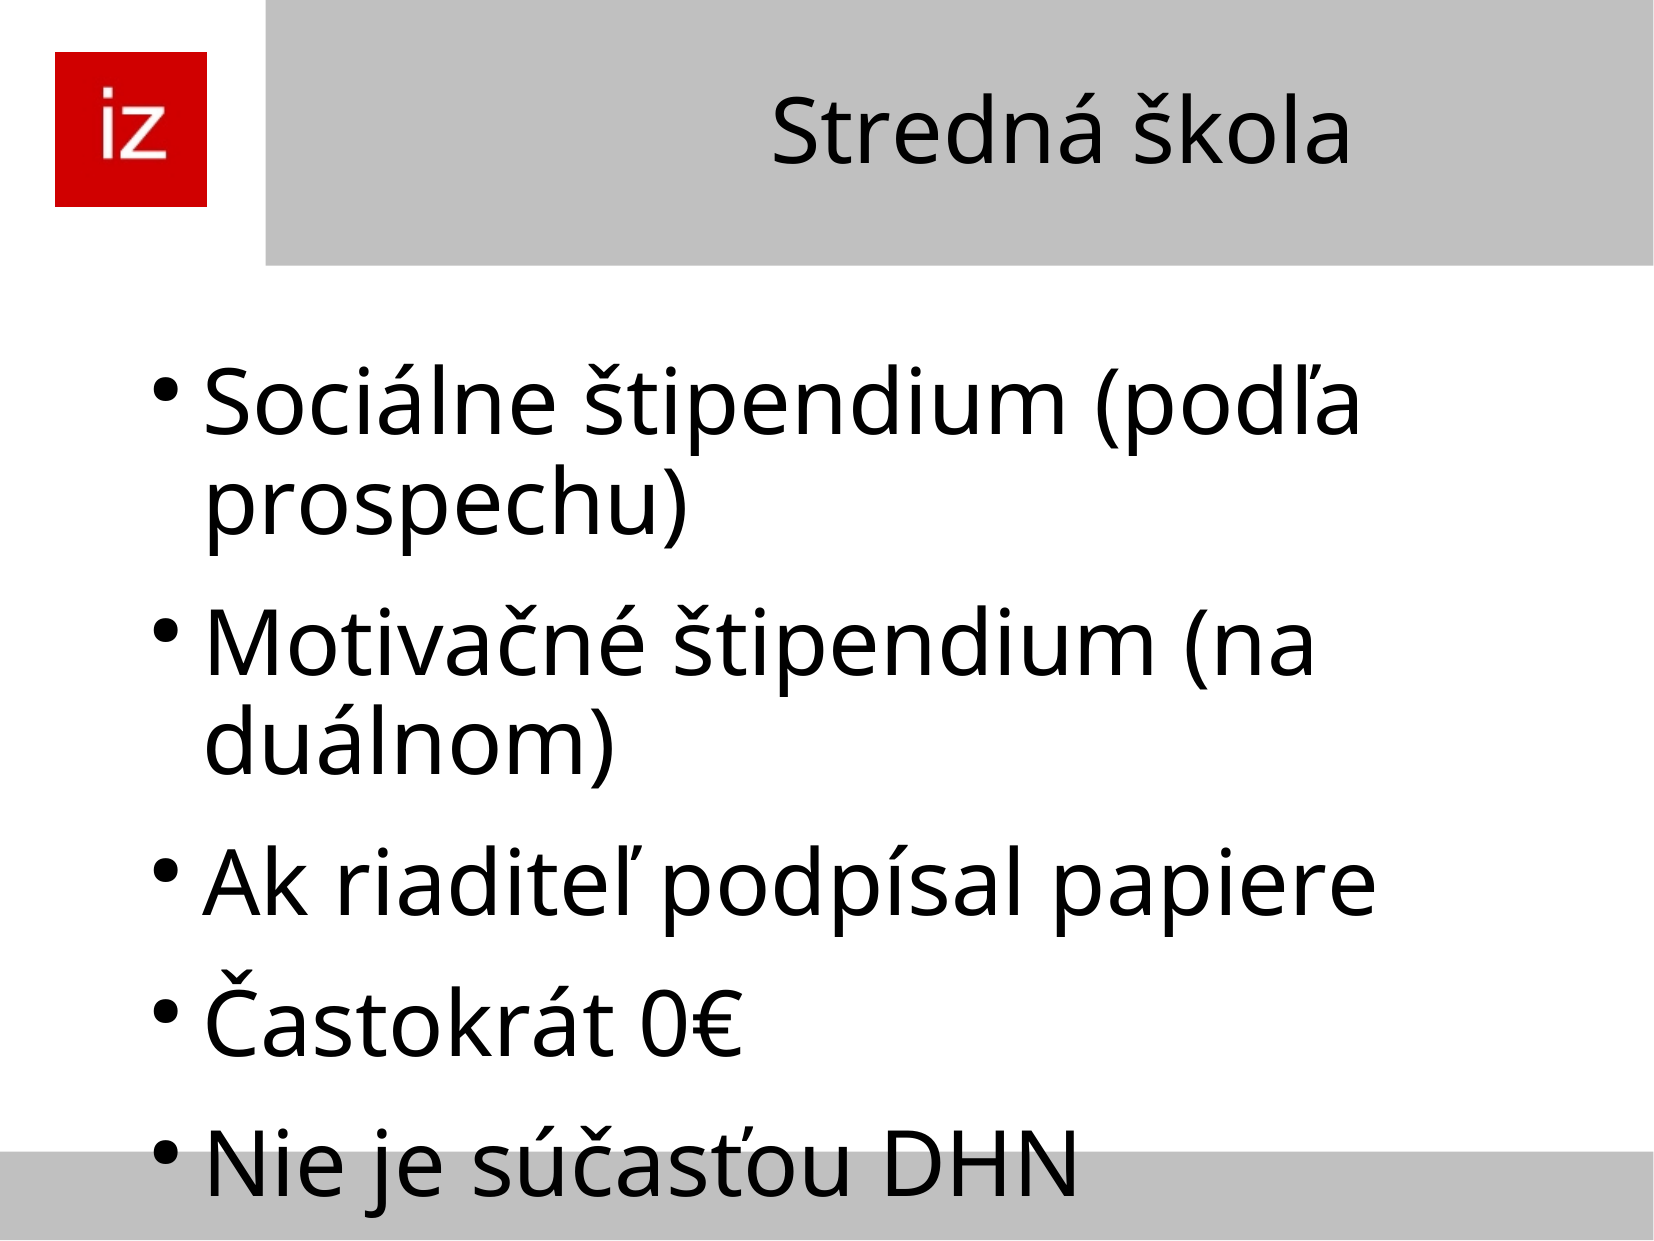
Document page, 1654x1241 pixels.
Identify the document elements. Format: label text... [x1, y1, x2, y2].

title Stredná škola [561, 29, 1565, 237]
picture [55, 52, 207, 207]
list Sociálne štipendium (podľa prospechu) Motivačné štipendium (na duálnom) Ak riaditeľ podpísal papiere Častokrát 0€ Nie je súčasťou DHN ISIC, vlaky [35, 354, 1447, 1223]
